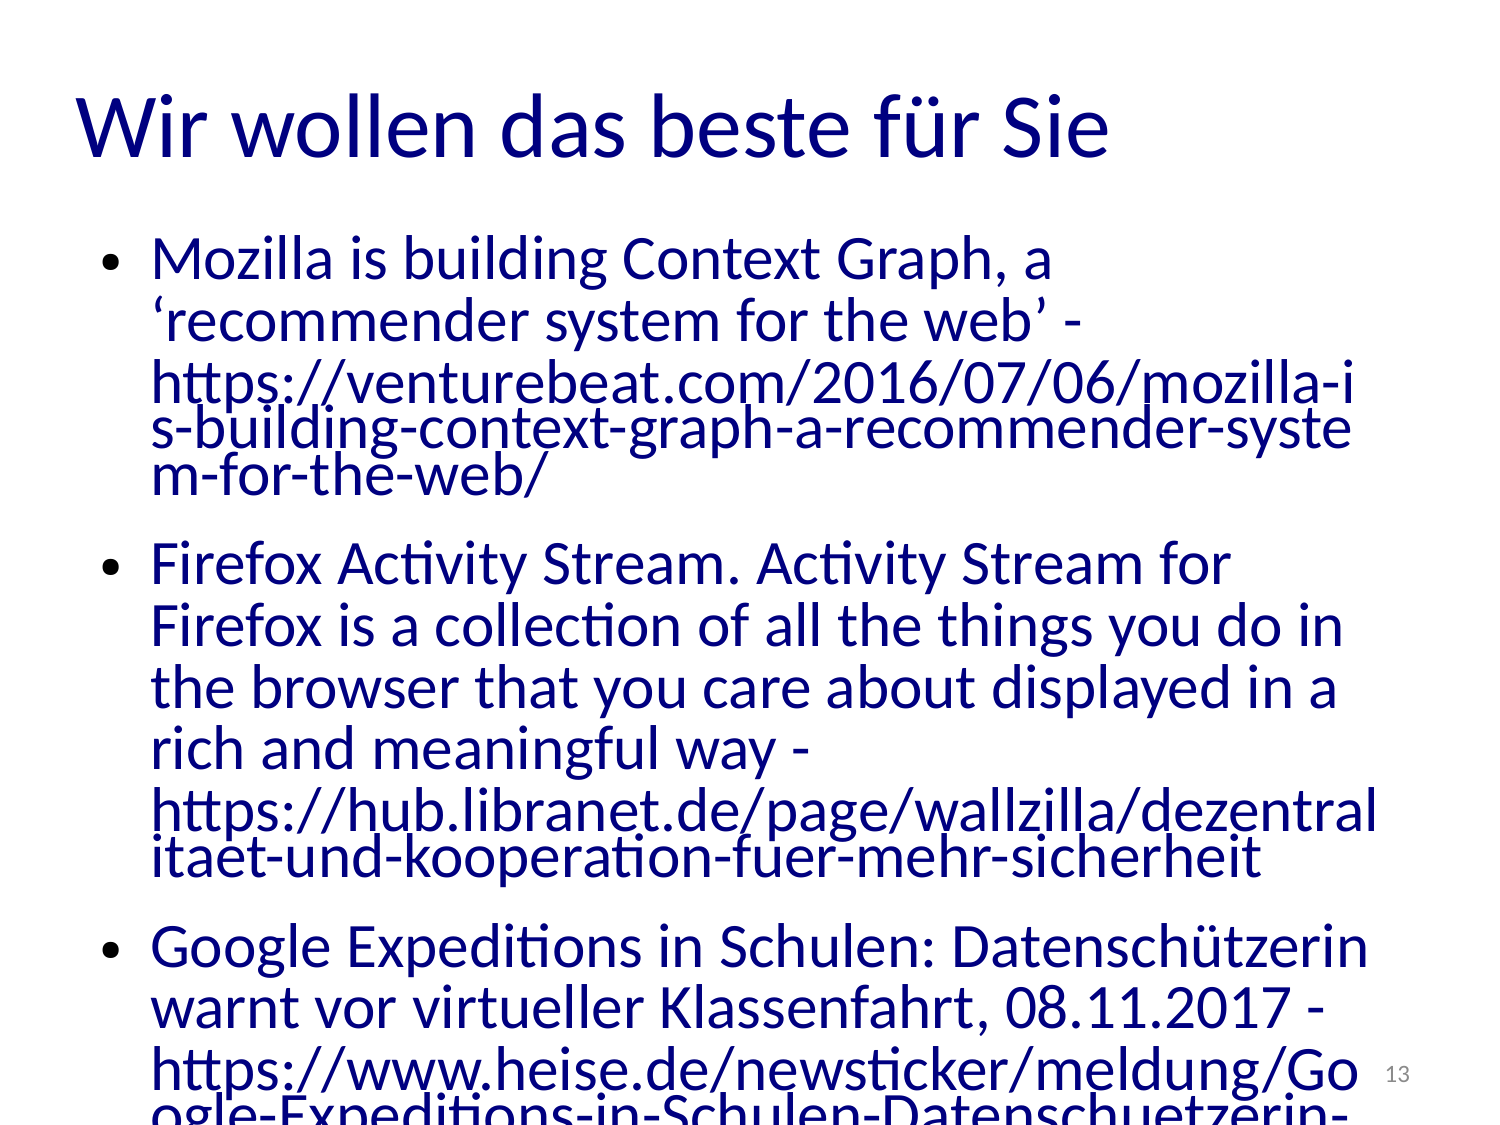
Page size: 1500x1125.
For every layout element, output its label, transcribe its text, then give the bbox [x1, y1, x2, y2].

title Wir wollen das beste für Sie [75, 47, 1441, 231]
list Mozilla is building Context Graph, a ‘recommender system for the web’ - https://venturebeat.com/2016/07/06/mozilla-is-building-context-graph-a-recommender-system-for-the-web/ Firefox Activity Stream. Activity Stream for Firefox is a collection of all the things you do in the browser that you care about displayed in a rich and meaningful way - https://hub.libranet.de/page/wallzilla/dezentralitaet-und-kooperation-fuer-mehr-sicherheit Google Expeditions in Schulen: Datenschützerin warnt vor virtueller Klassenfahrt, 08.11.2017 - https://www.heise.de/newsticker/meldung/Google-Expeditions-in-Schulen-Datenschuetzerin-warnt-vor-virtueller-Klassenfahrt-3884181.html [82, 233, 1382, 999]
